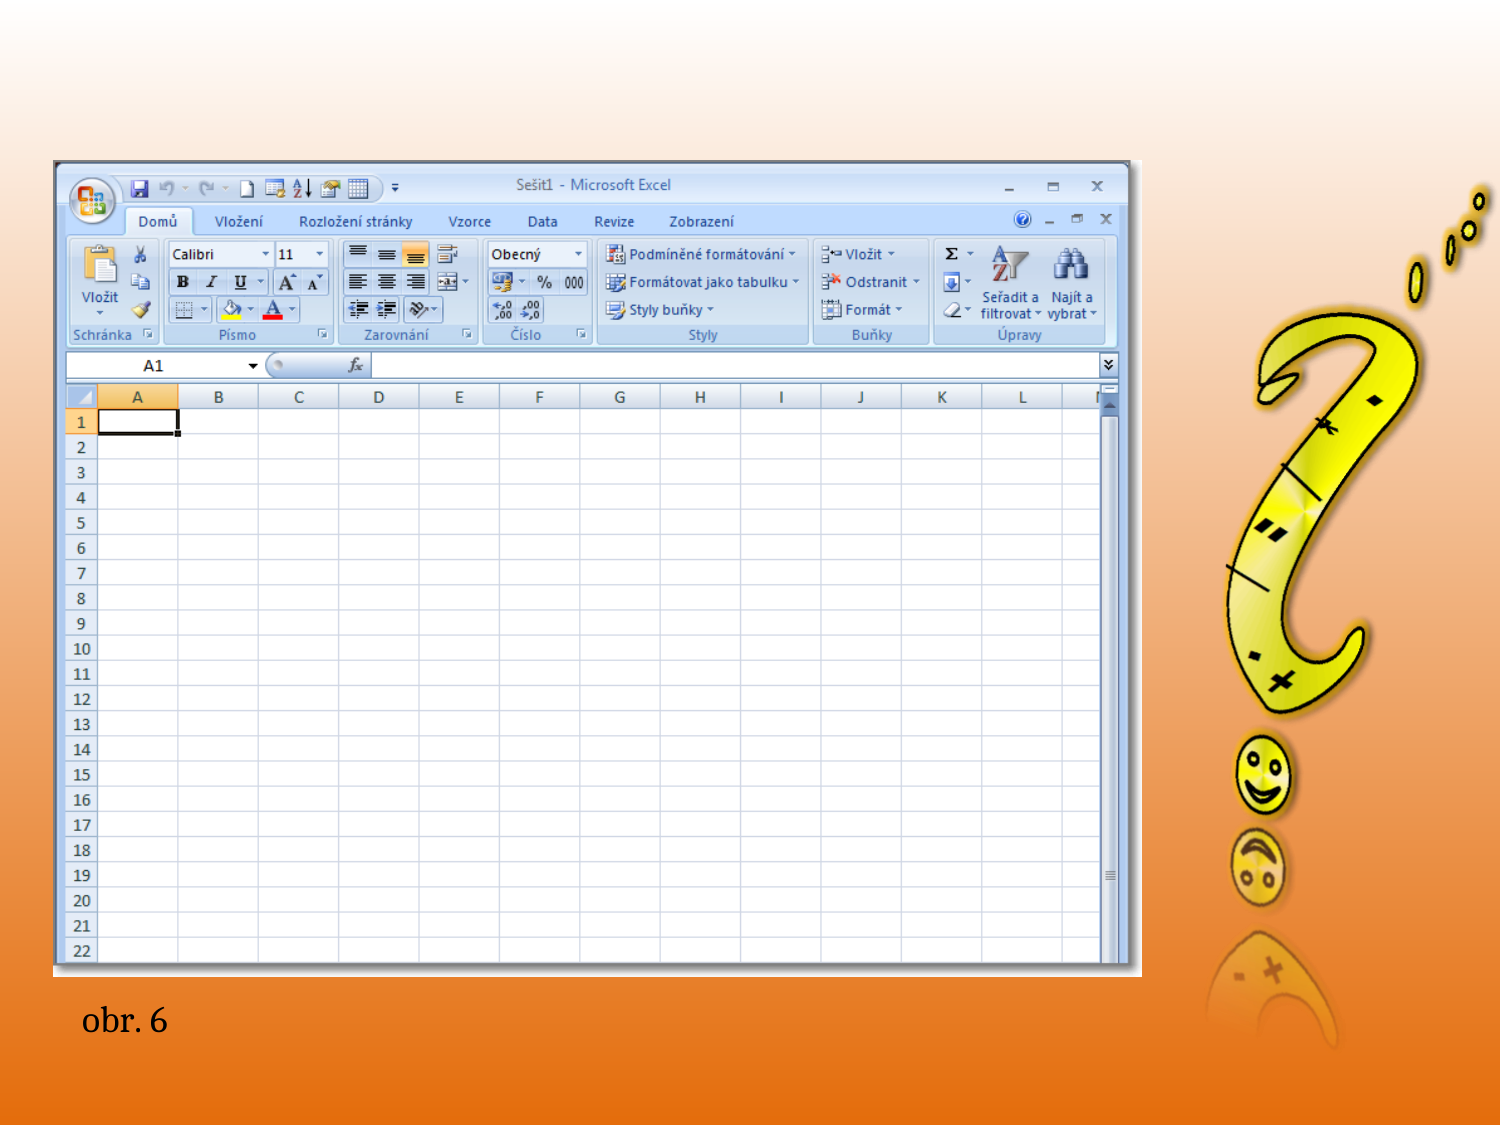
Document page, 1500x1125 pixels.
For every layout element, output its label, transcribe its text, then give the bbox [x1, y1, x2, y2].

text_box obr. 6 [67, 987, 183, 1049]
picture [53, 160, 1142, 977]
picture [1171, 160, 1500, 1125]
